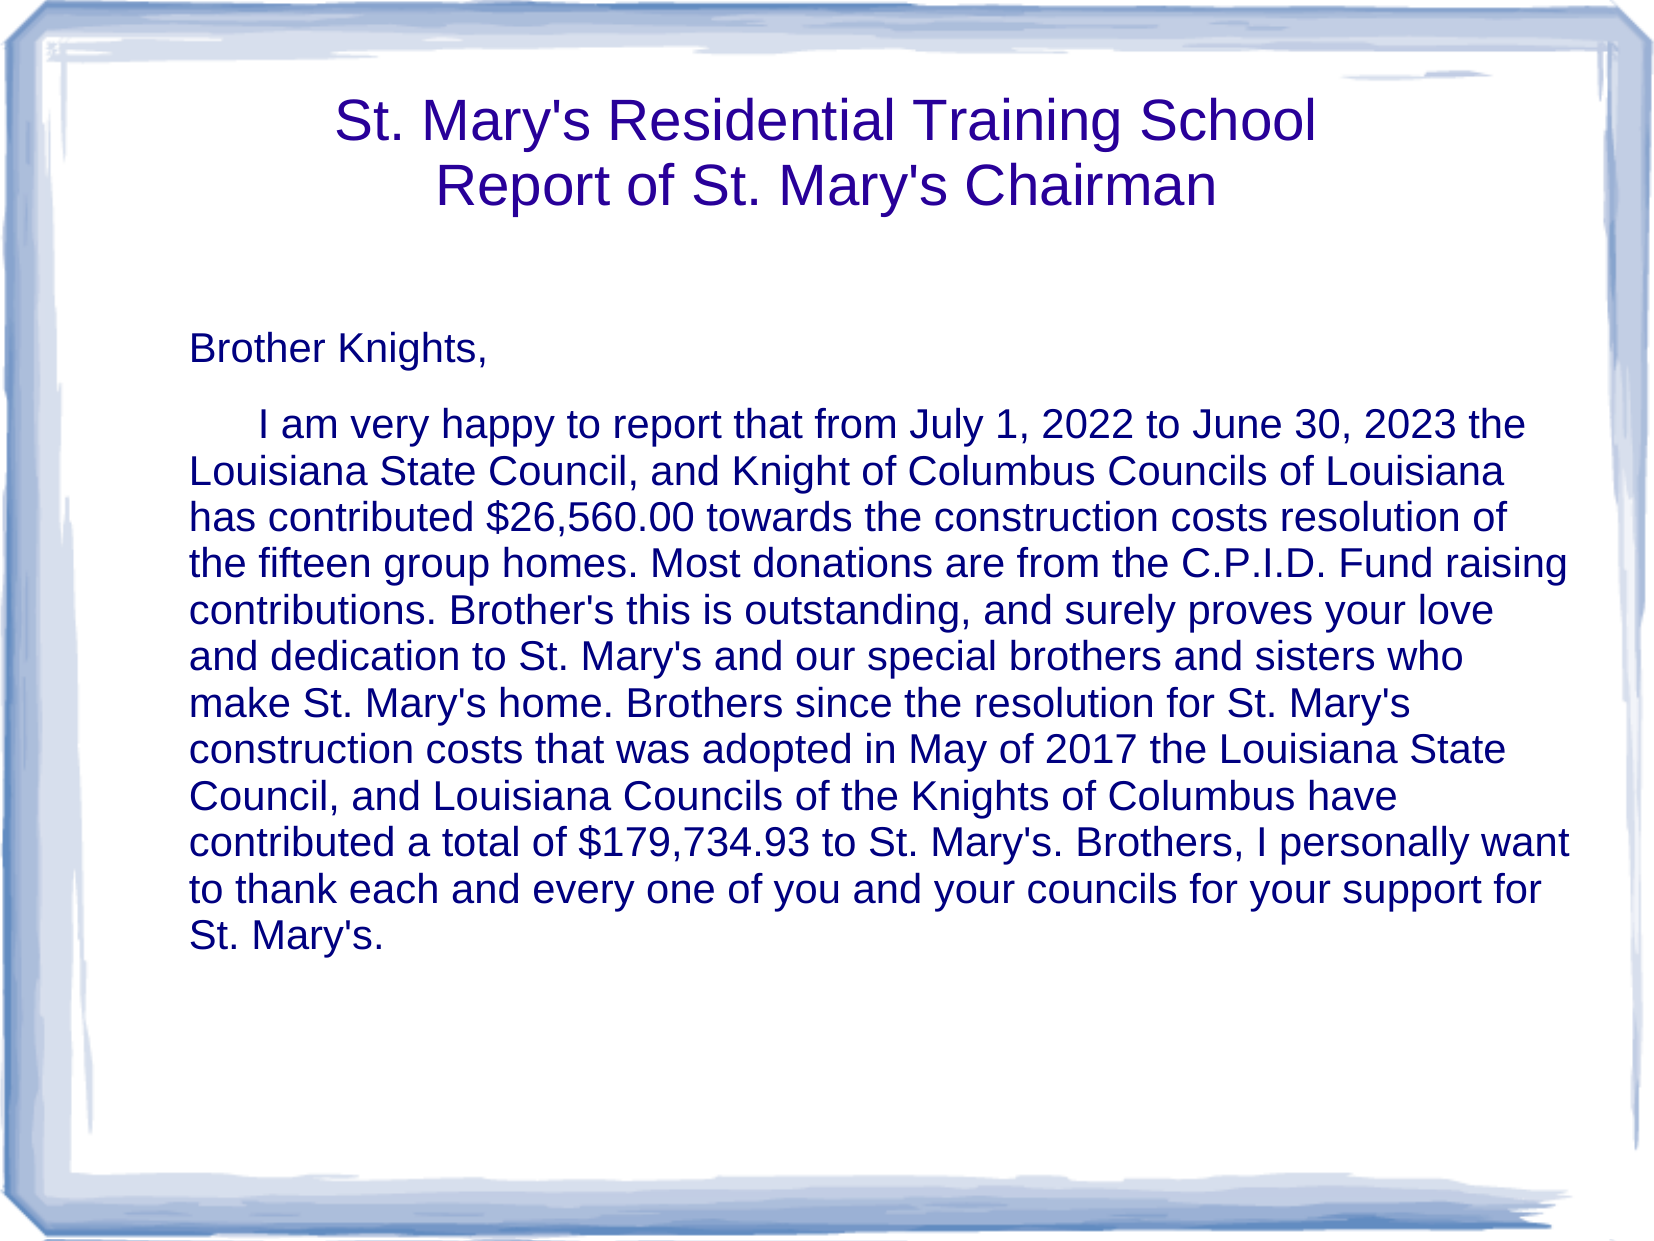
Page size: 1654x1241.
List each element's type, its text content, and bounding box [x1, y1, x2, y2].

title St. Mary's Residential Training School Report of St. Mary's Chairman [82, 49, 1571, 257]
picture [0, 0, 1654, 1241]
list Brother Knights, I am very happy to report that from July 1, 2022 to June 30, 2023 the Louisiana State Council, and Knight of Columbus Councils of Louisiana has contributed $26,560.00 towards the construction costs resolution of the fifteen group homes. Most donations are from the C.P.I.D. Fund raising contributions. Brother's this is outstanding, and surely proves your love and dedication to St. Mary's and our special brothers and sisters who make St. Mary's home. Brothers since the resolution for St. Mary's construction costs that was adopted in May of 2017 the Louisiana State Council, and Louisiana Councils of the Knights of Columbus have contributed a total of $179,734.93 to St. Mary's. Brothers, I personally want to thank each and every one of you and your councils for your support for St. Mary's. [118, 324, 1571, 1004]
